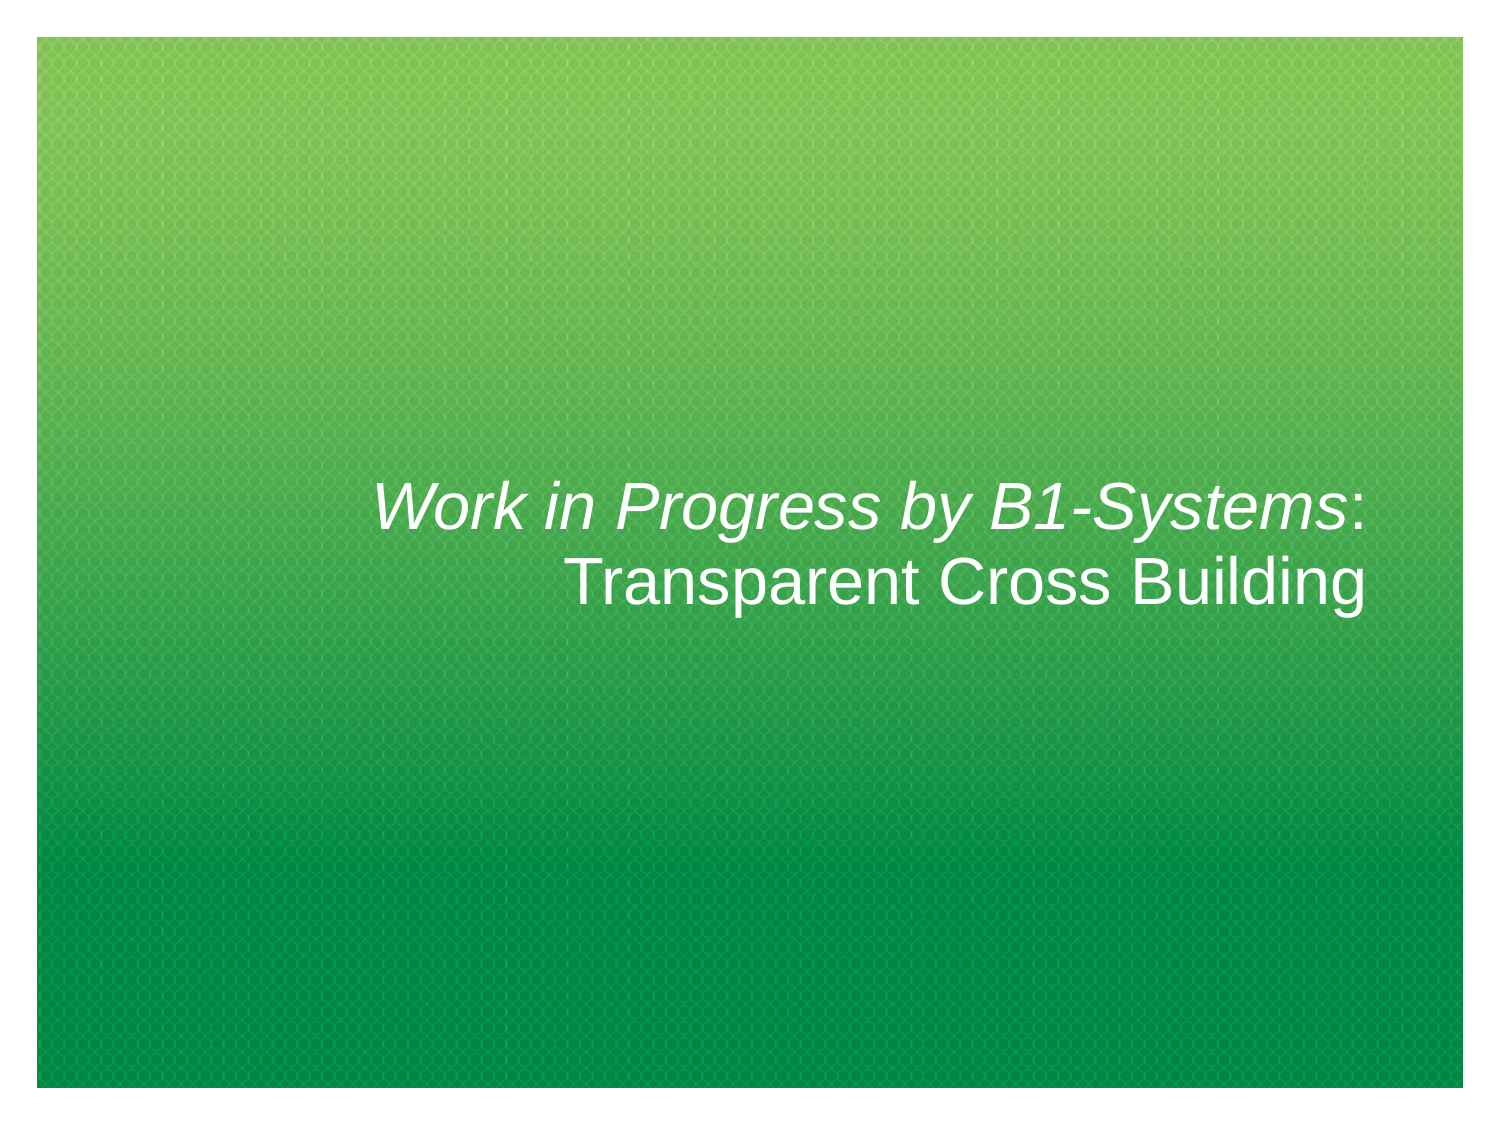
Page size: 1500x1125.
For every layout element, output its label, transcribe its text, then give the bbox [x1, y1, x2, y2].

title Work in Progress by B1-Systems: Transparent Cross Building [135, 450, 1369, 638]
picture [37, 37, 1463, 1088]
